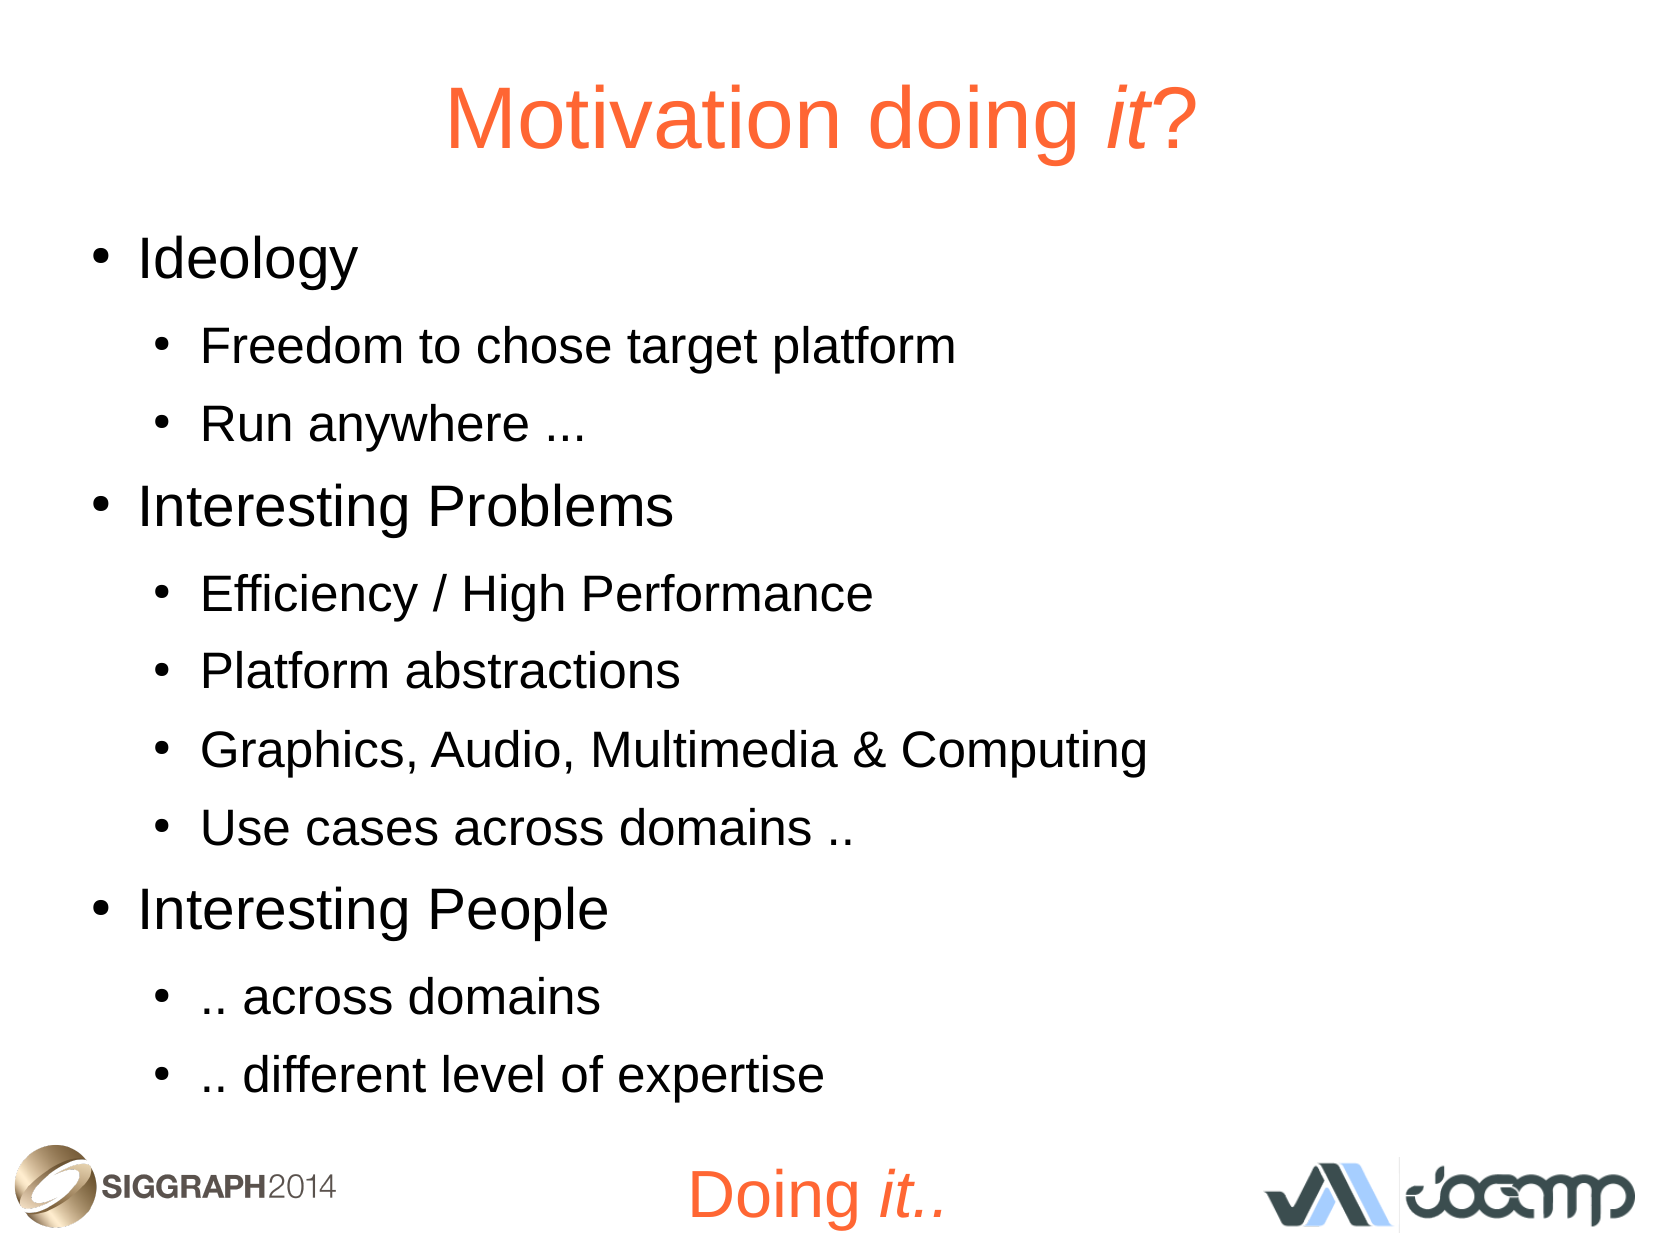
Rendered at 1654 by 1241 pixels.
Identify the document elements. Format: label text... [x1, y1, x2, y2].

picture [1262, 1157, 1635, 1233]
title Motivation doing it? [68, 56, 1576, 181]
list Ideology Freedom to chose target platform Run anywhere ... Interesting Problems Efficiency / High Performance Platform abstractions Graphics, Audio, Multimedia & Computing Use cases across domains .. Interesting People .. across domains .. different level of expertise [75, 225, 1571, 1109]
picture [7, 1133, 343, 1239]
text_box Doing it.. [672, 1149, 966, 1239]
